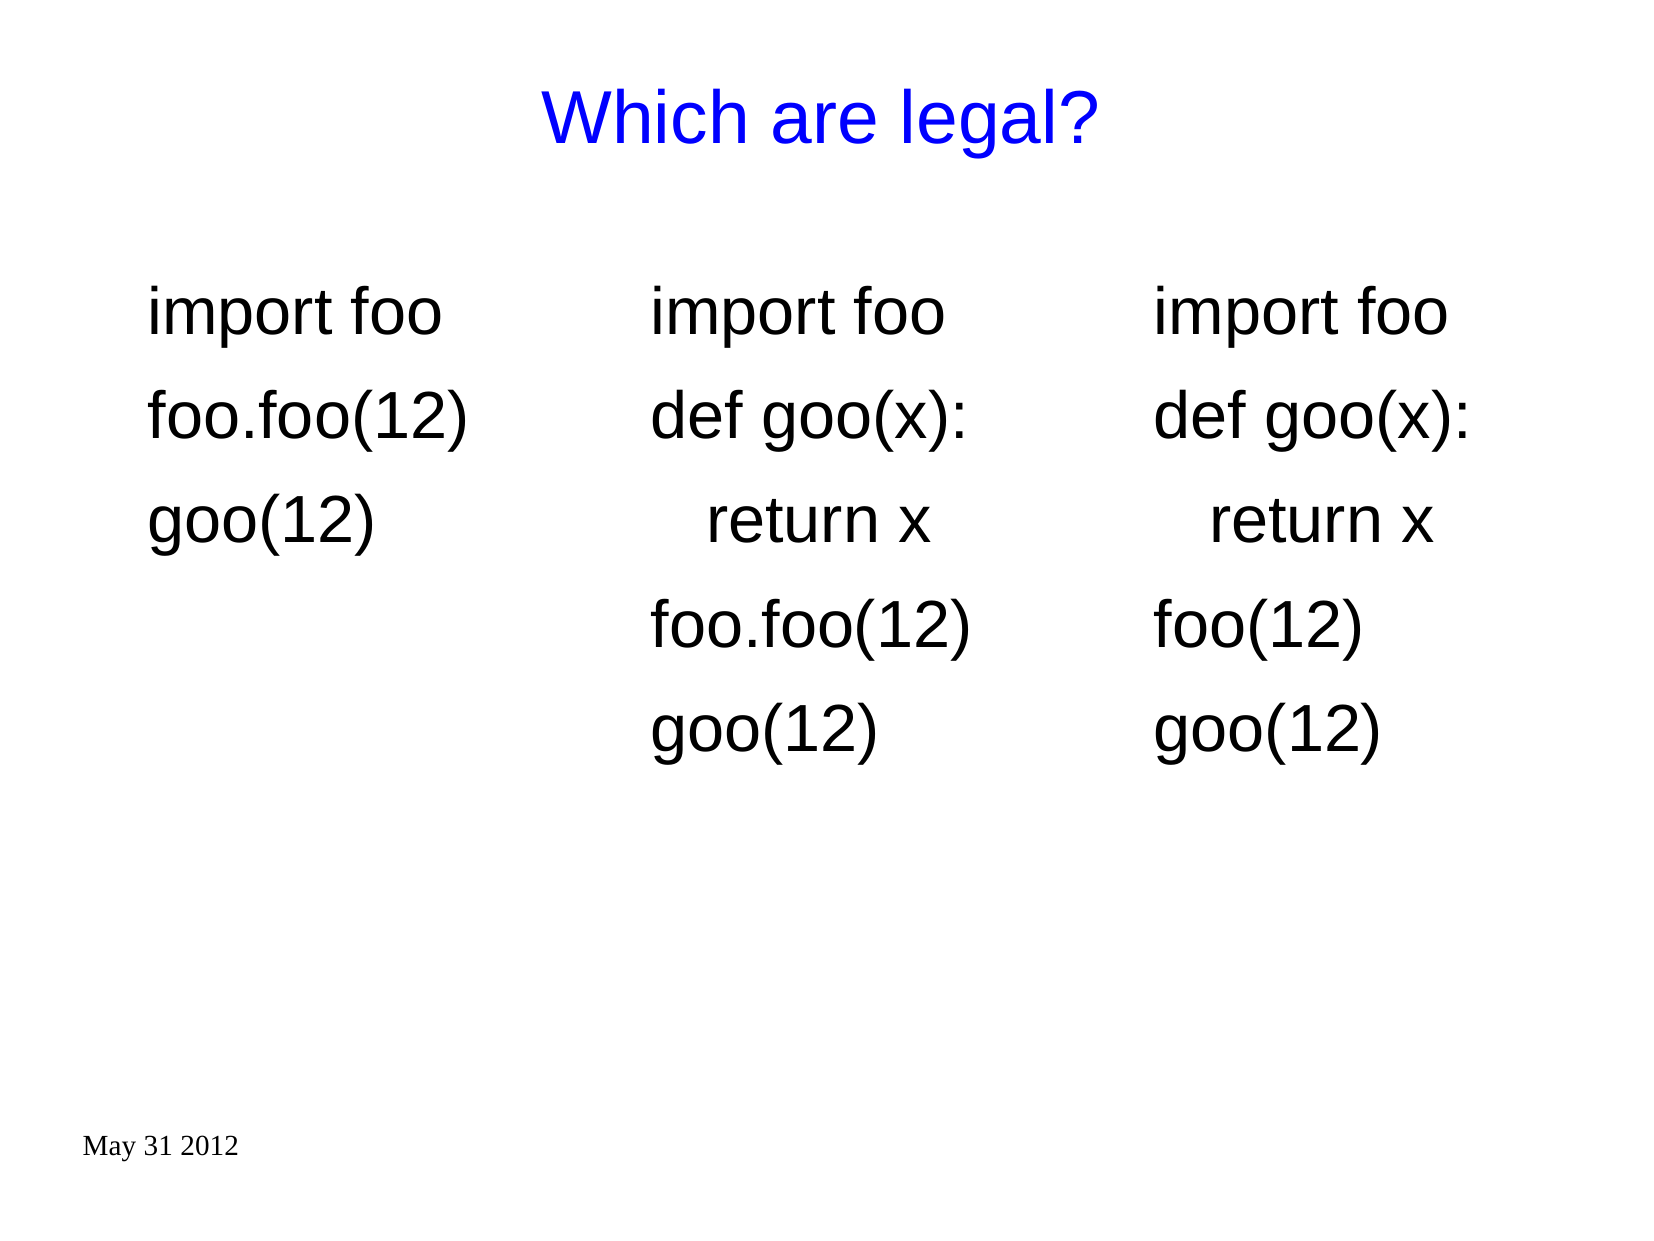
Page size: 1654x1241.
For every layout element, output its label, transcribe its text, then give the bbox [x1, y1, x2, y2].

list import foo foo.foo(12) goo(12) [76, 274, 556, 665]
list import foo def goo(x): return x foo.foo(12) goo(12) [579, 274, 1060, 765]
list import foo def goo(x): return x foo(12) goo(12) [1083, 274, 1563, 765]
title Which are legal? [76, 58, 1565, 178]
